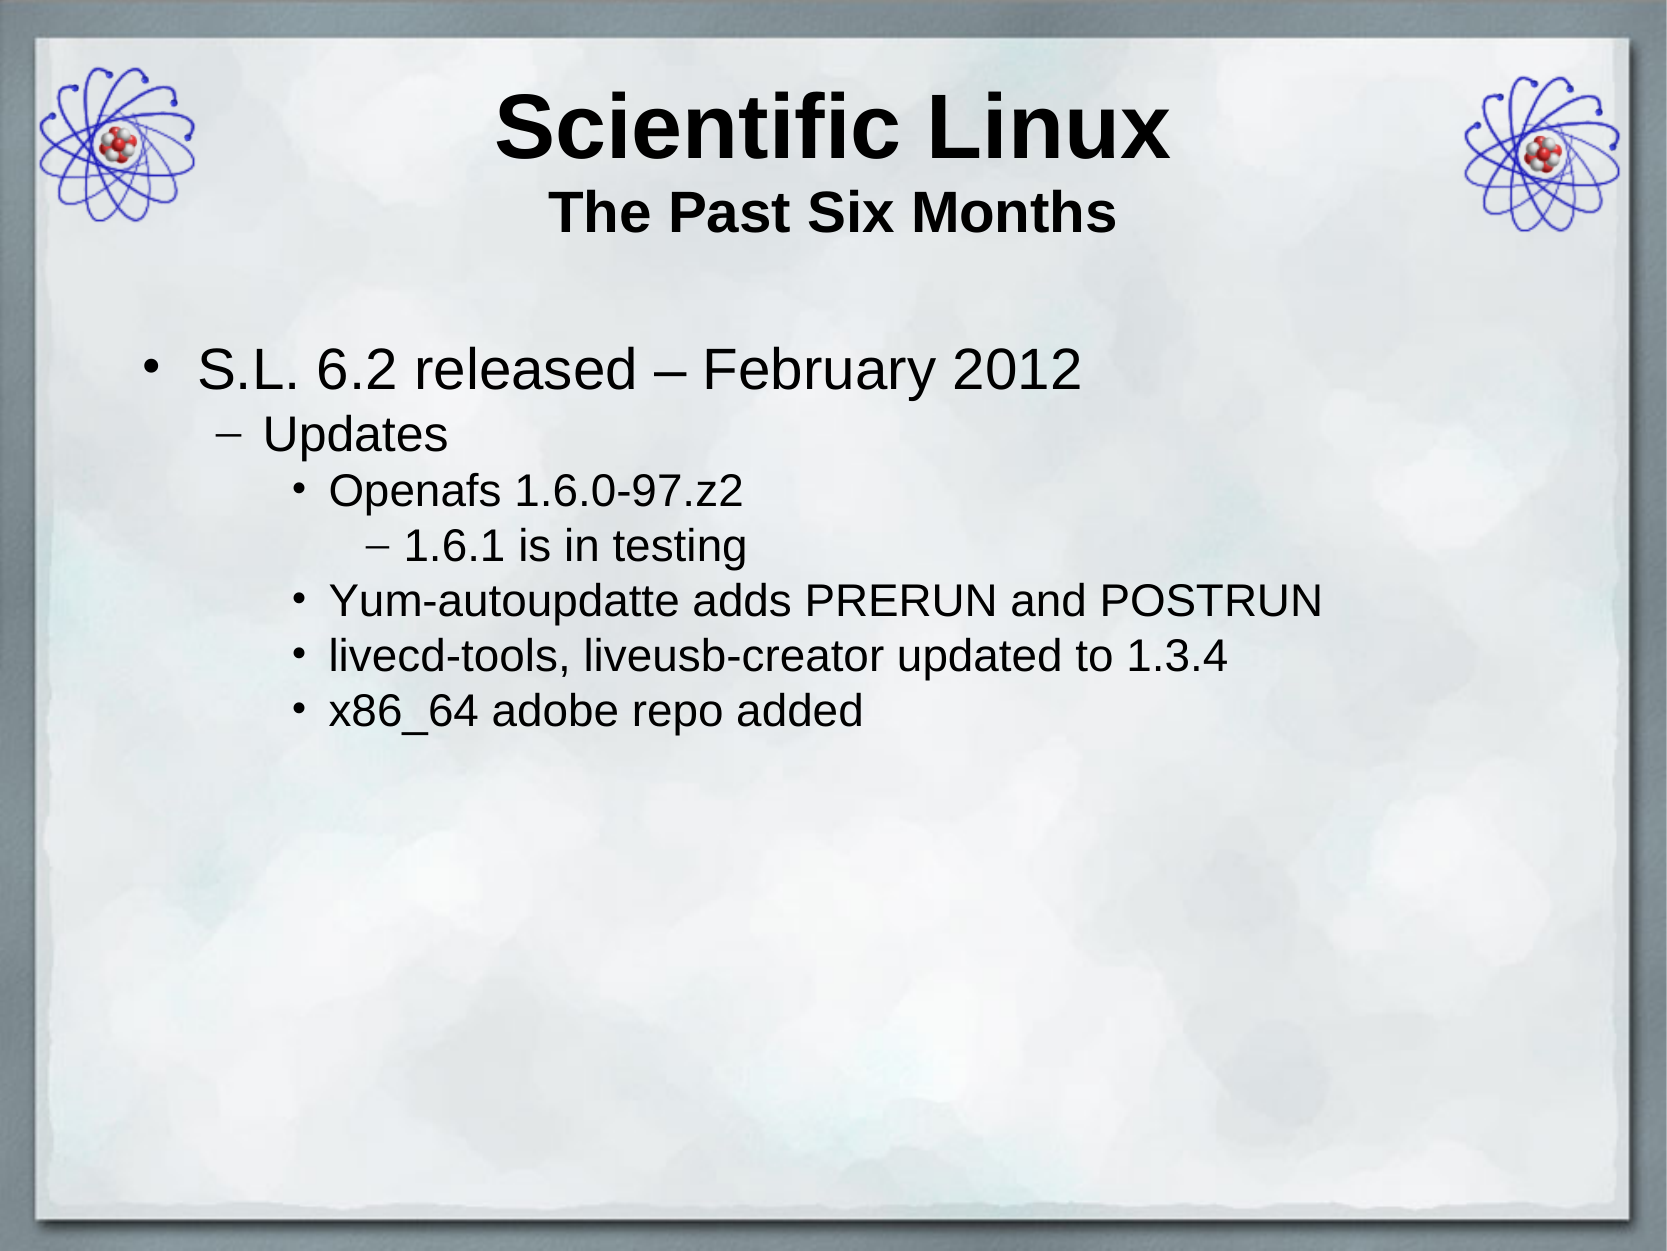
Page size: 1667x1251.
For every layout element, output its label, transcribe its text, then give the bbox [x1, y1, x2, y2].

title Scientific Linux The Past Six Months [289, 75, 1378, 246]
picture [0, 0, 1667, 1251]
text_box S.L. 6.2 released – February 2012 Updates Openafs 1.6.0-97.z2 1.6.1 is in testing Yum-autoupdatte adds PRERUN and POSTRUN livecd-tools, liveusb-creator updated to 1.3.4 x86_64 adobe repo added [126, 323, 1579, 946]
